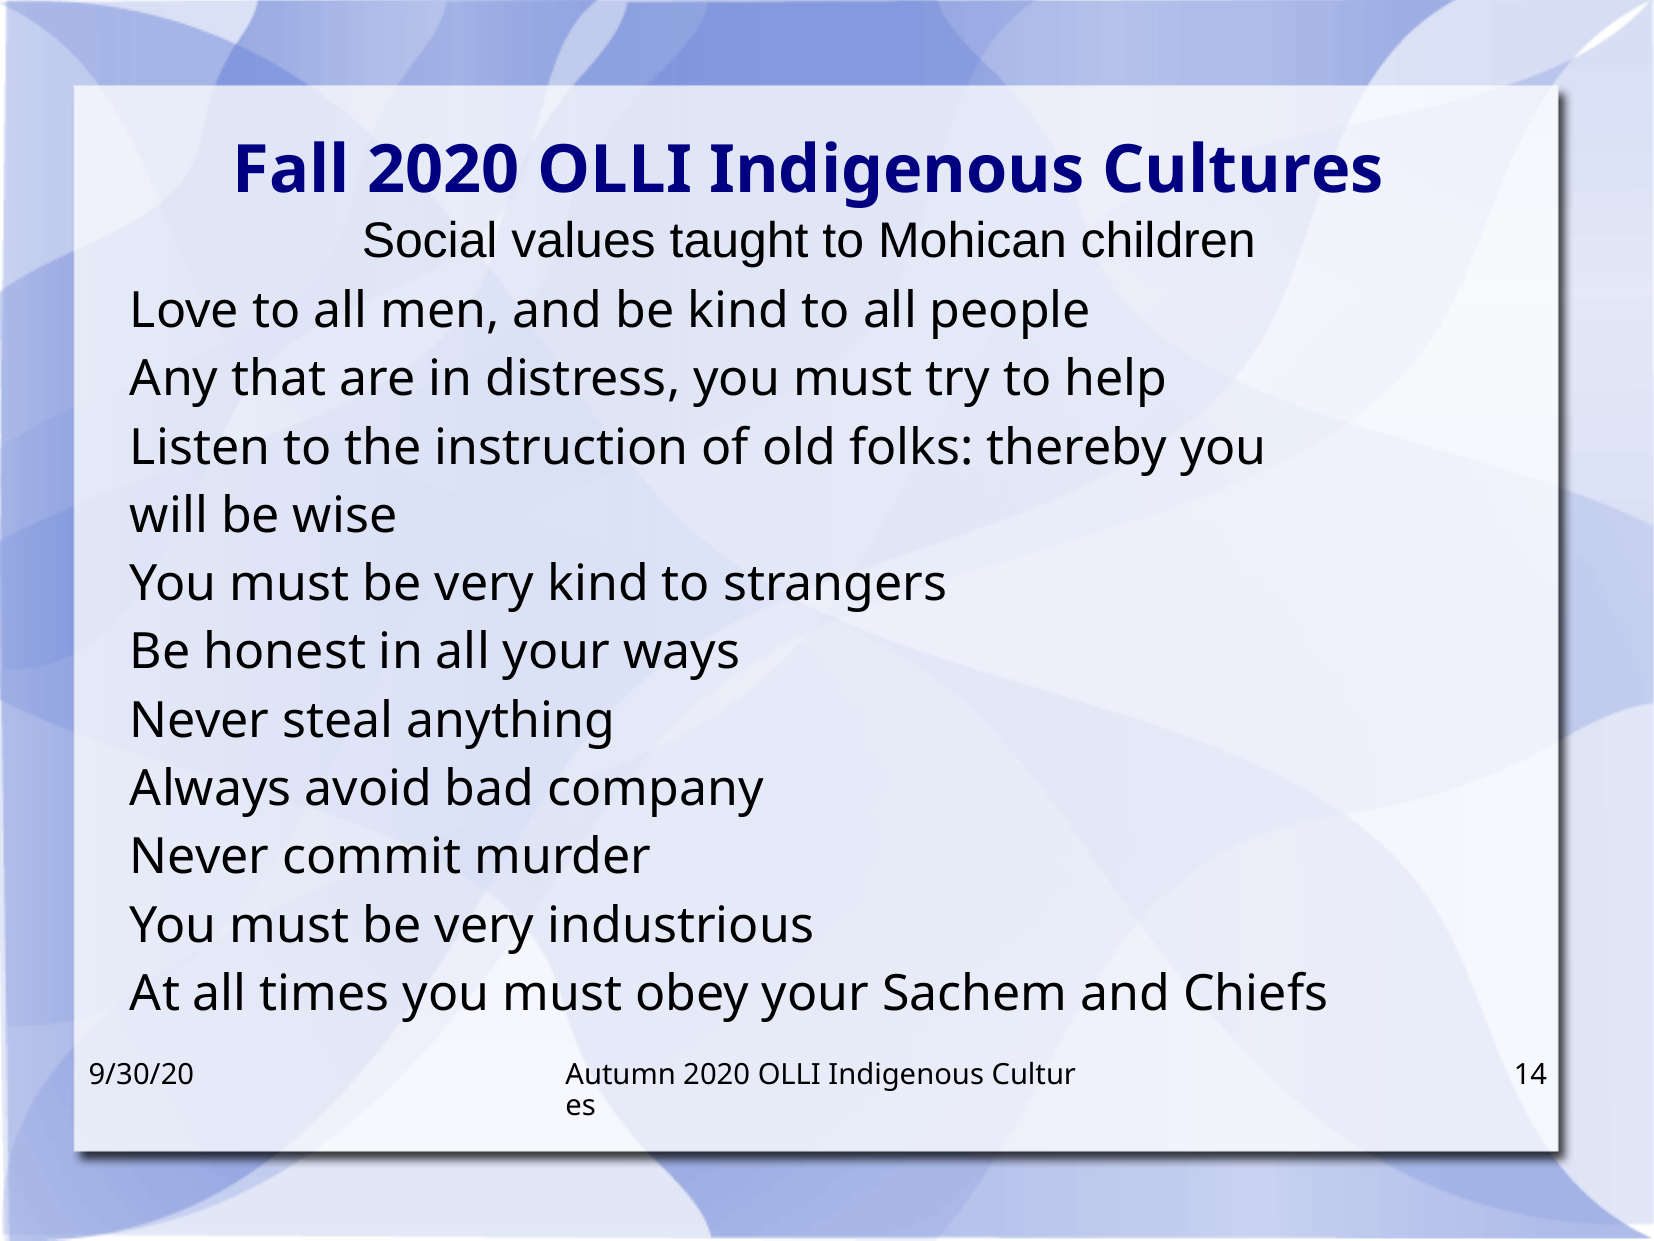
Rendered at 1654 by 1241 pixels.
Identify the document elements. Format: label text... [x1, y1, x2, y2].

subtitle Love to all men, and be kind to all people Any that are in distress, you must try to help Listen to the instruction of old folks: thereby you will be wise You must be very kind to strangers Be honest in all your ways Never steal anything Always avoid bad company Never commit murder You must be very industrious At all times you must obey your Sachem and Chiefs [129, 324, 1489, 975]
picture [0, 0, 1654, 1241]
title Fall 2020 OLLI Indigenous Cultures Social values taught to Mohican children [82, 90, 1536, 298]
